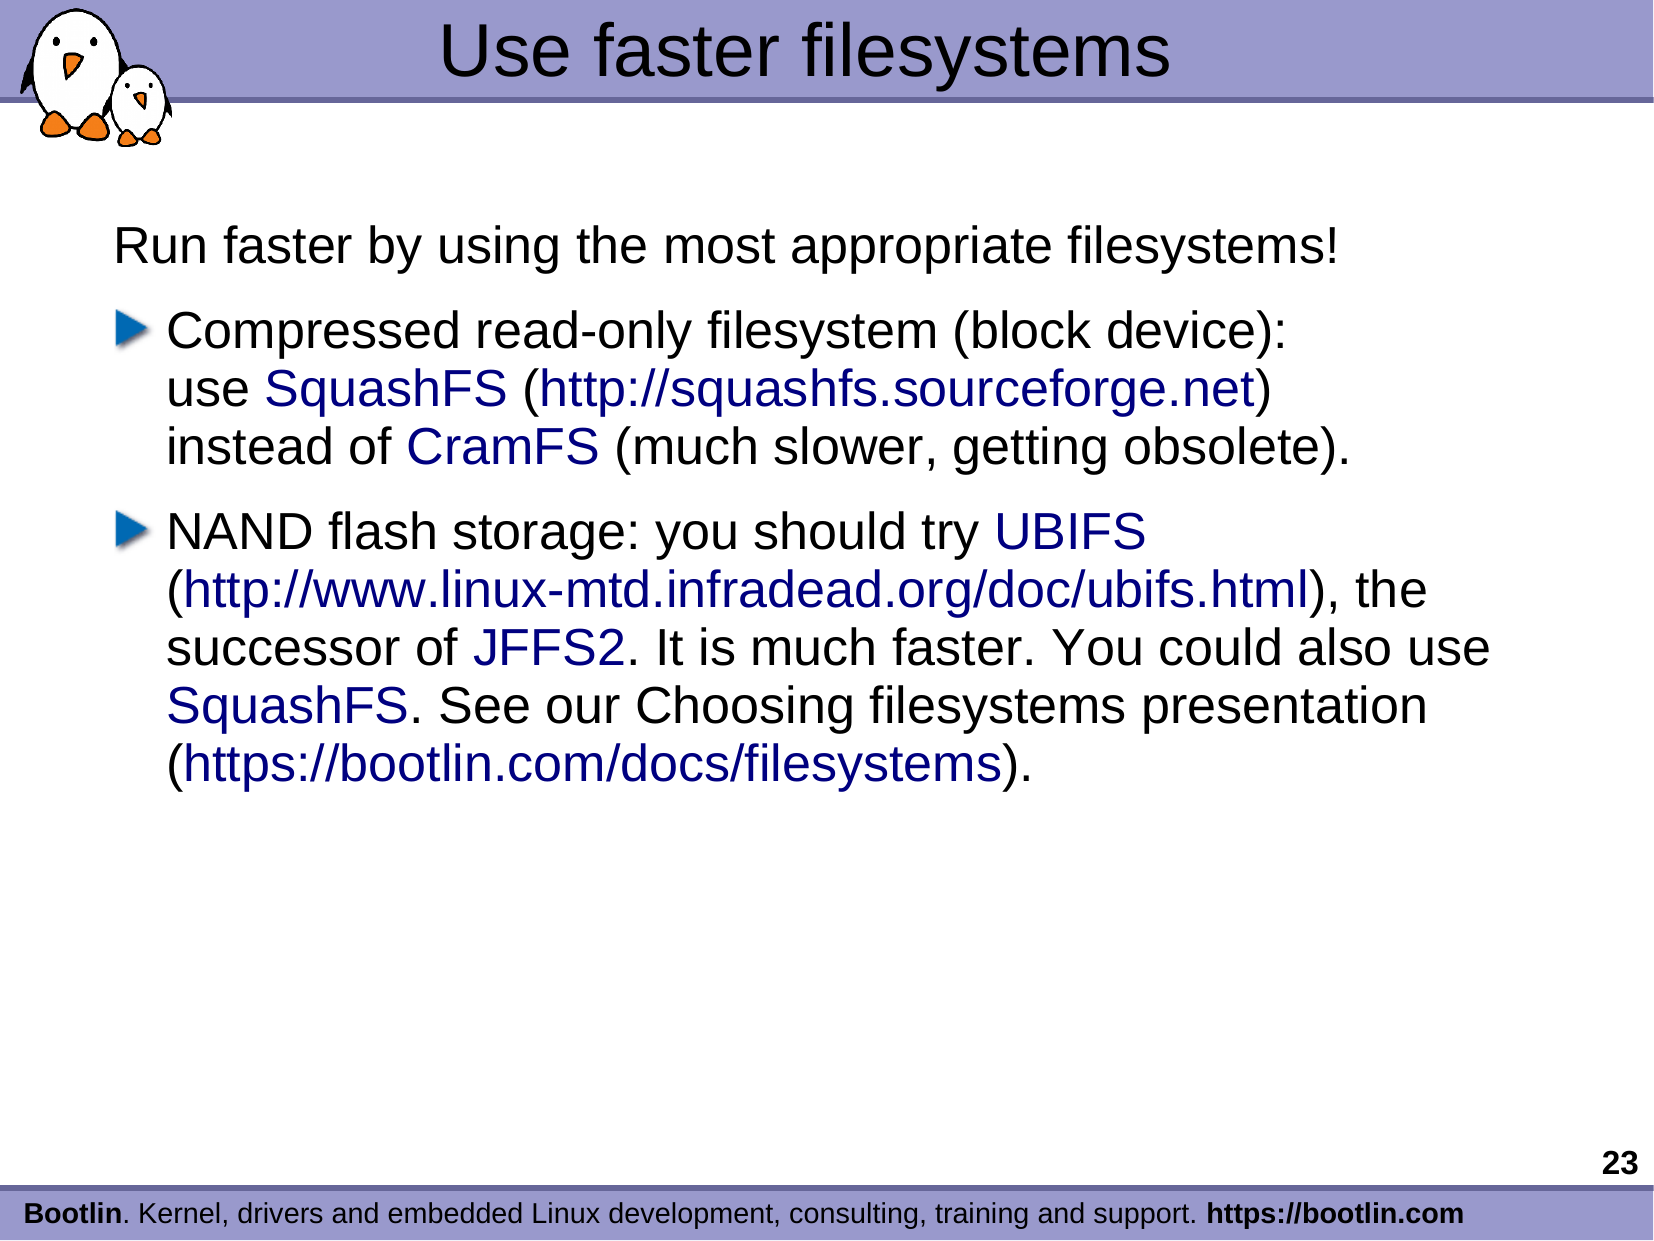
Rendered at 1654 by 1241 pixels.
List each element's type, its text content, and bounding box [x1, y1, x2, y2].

title Use faster filesystems [60, 0, 1551, 100]
list Run faster by using the most appropriate filesystems! Compressed read-only filesystem (block device): use SquashFS (http://squashfs.sourceforge.net) instead of CramFS (much slower, getting obsolete). NAND flash storage: you should try UBIFS (http://www.linux-mtd.infradead.org/doc/ubifs.html), the successor of JFFS2. It is much faster. You could also use SquashFS. See our Choosing filesystems presentation (https://bootlin.com/docs/filesystems). [95, 216, 1508, 1066]
picture [20, 8, 172, 147]
